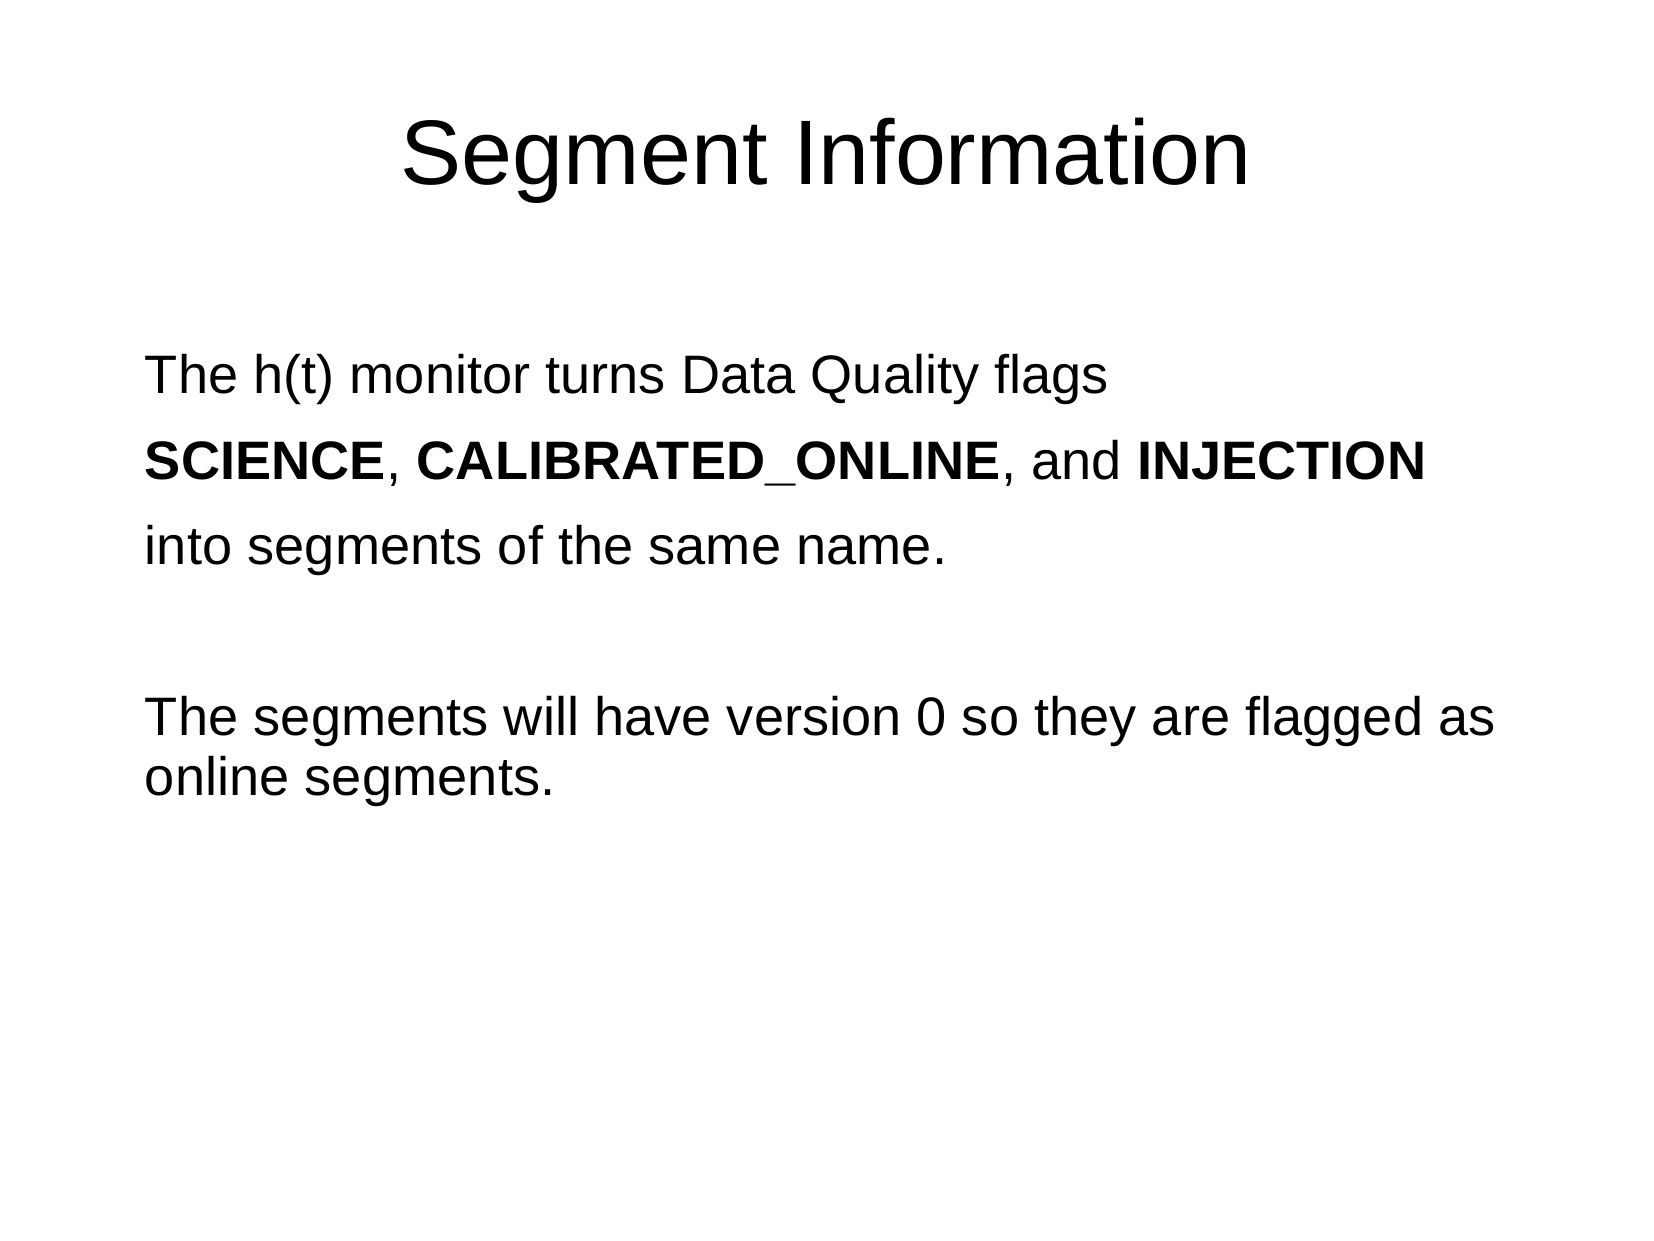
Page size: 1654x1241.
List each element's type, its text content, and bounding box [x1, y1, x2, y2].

text_box The h(t) monitor turns Data Quality flags SCIENCE, CALIBRATED_ONLINE, and INJECTION into segments of the same name. The segments will have version 0 so they are flagged as online segments. [130, 337, 1538, 858]
title Segment Information [82, 56, 1571, 250]
